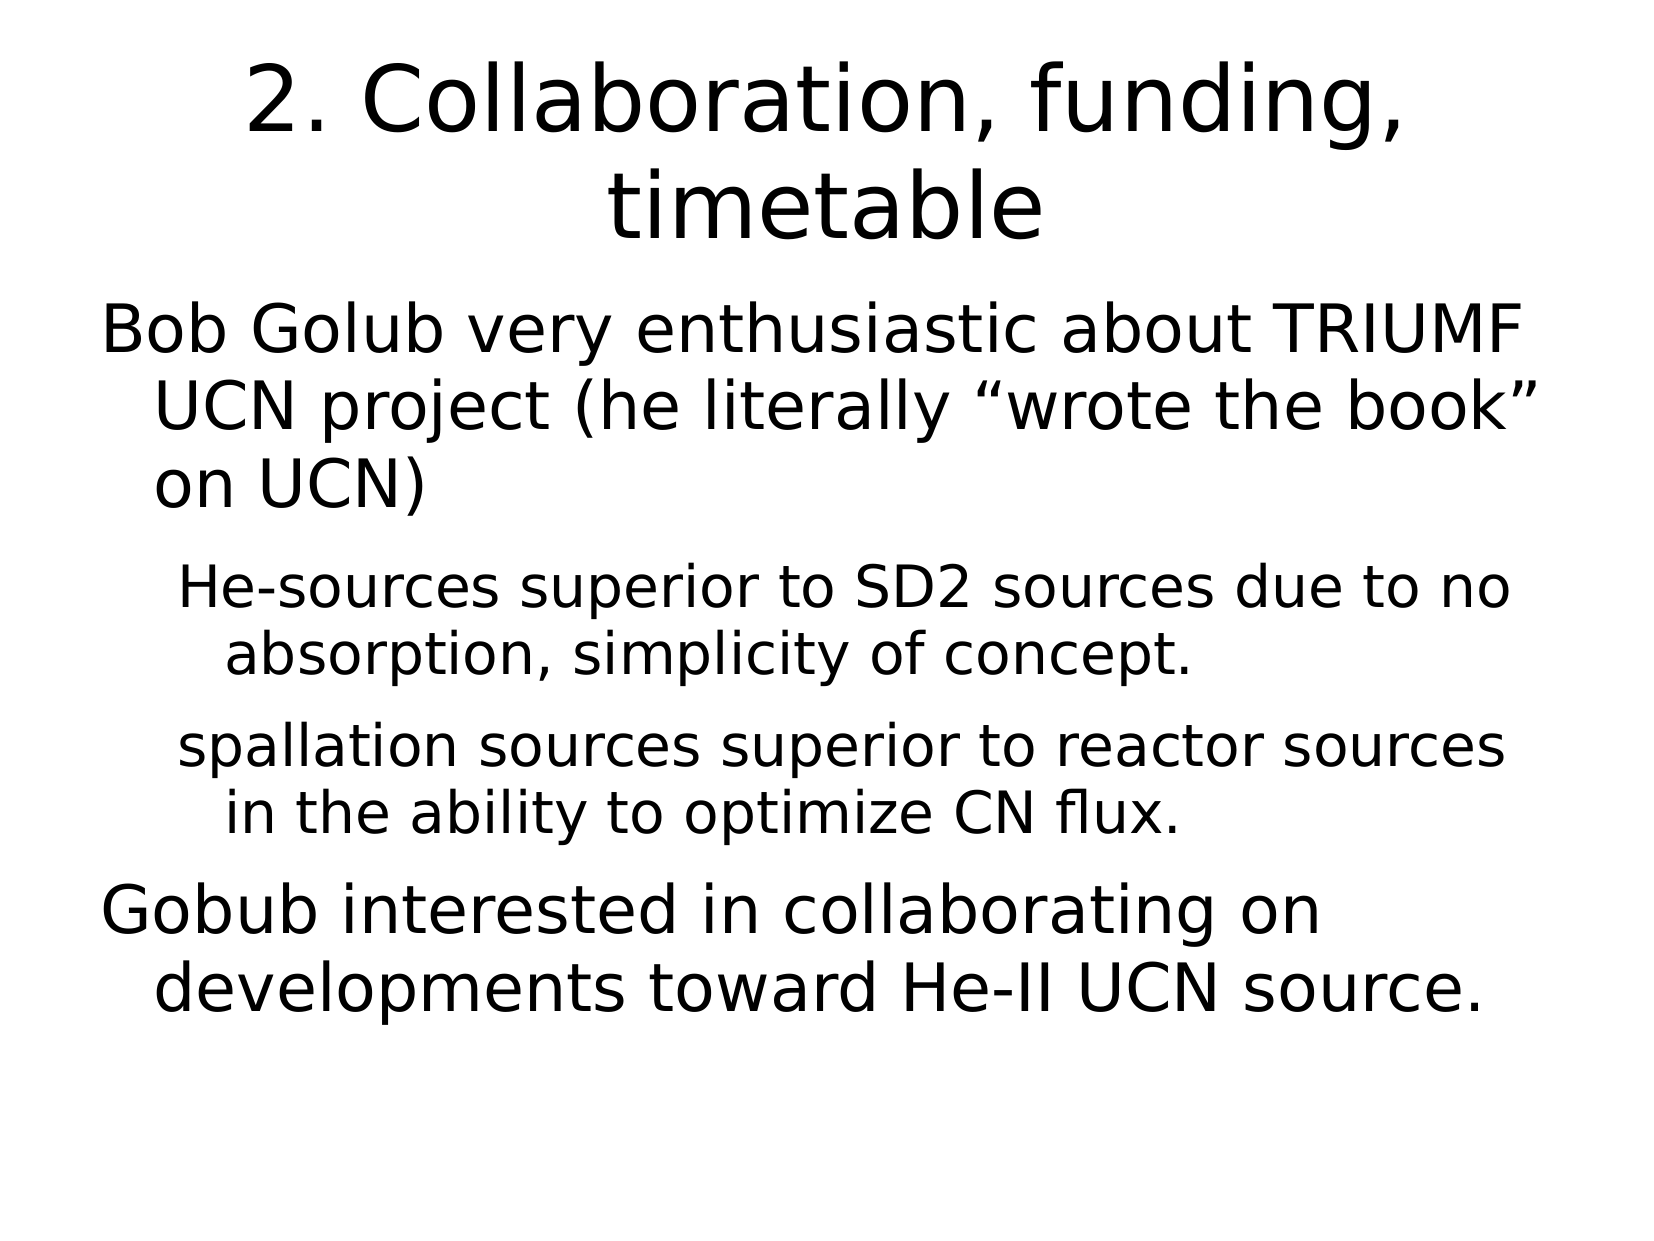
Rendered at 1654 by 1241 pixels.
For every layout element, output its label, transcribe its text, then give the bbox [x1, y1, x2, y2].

title 2. Collaboration, funding, timetable [82, 45, 1571, 261]
list Bob Golub very enthusiastic about TRIUMF UCN project (he literally “wrote the book” on UCN) He-sources superior to SD2 sources due to no absorption, simplicity of concept. spallation sources superior to reactor sources in the ability to optimize CN flux. Gobub interested in collaborating on developments toward He-II UCN source. [82, 290, 1571, 1094]
